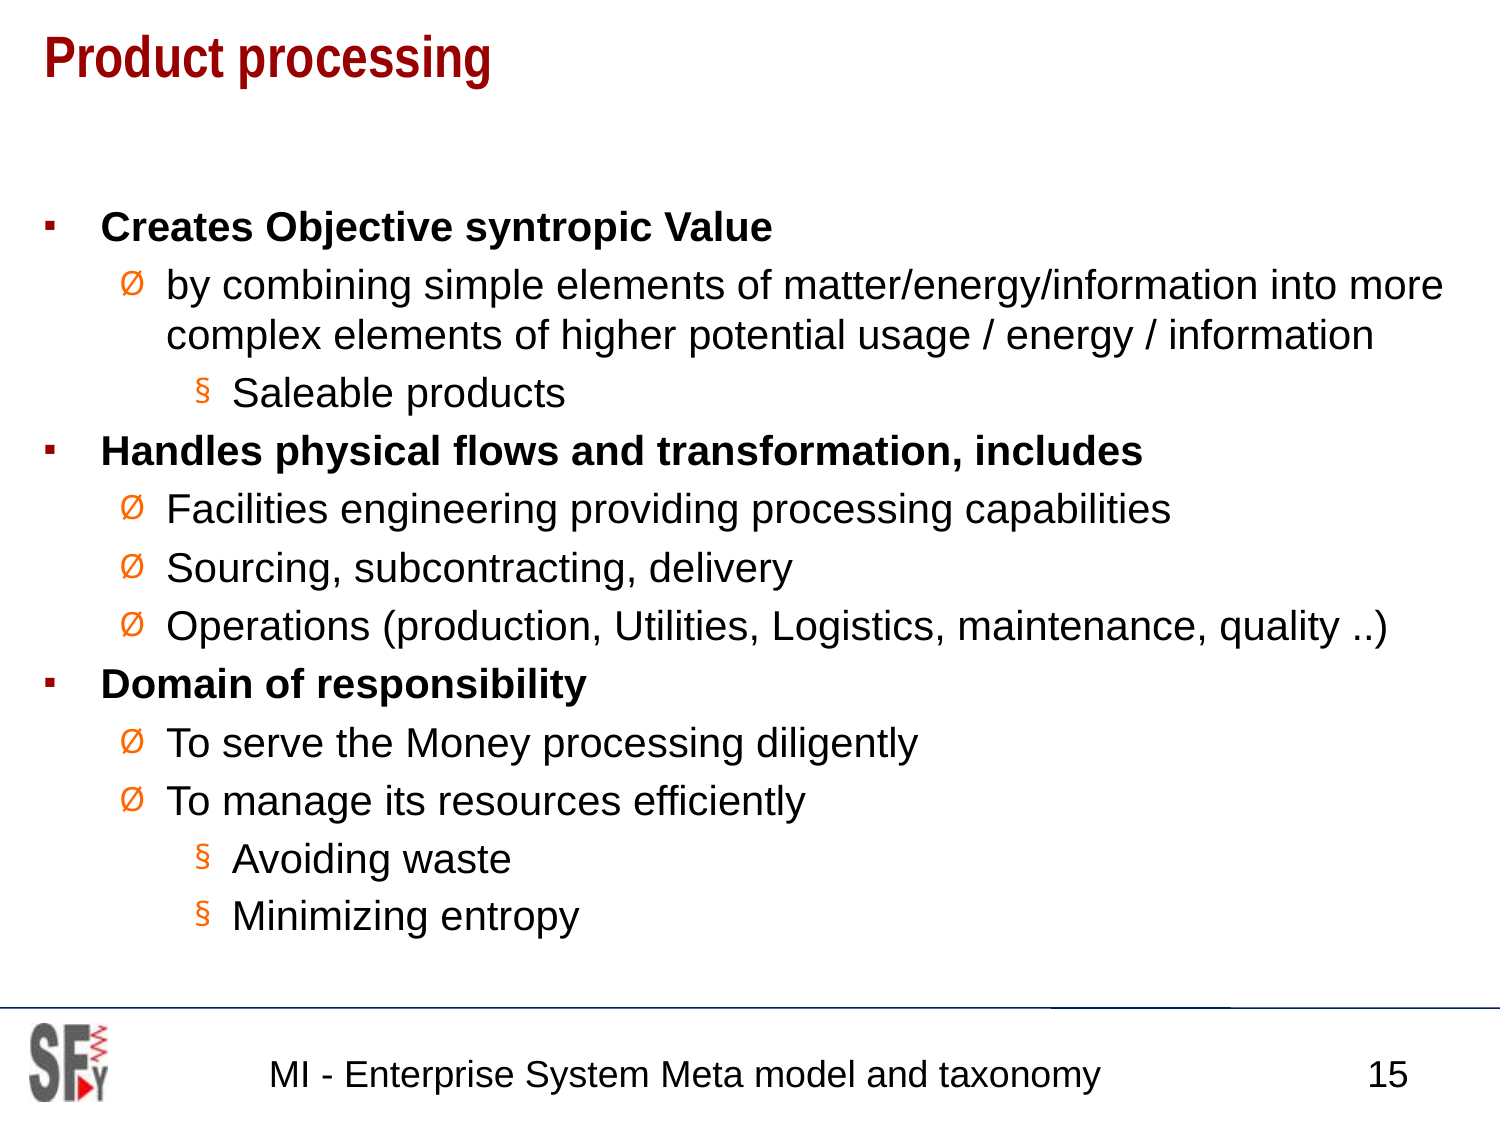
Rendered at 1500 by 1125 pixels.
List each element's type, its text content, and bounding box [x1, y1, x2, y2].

footer MI - Enterprise System Meta model and taxonomy [253, 1034, 1336, 1103]
picture [29, 1023, 108, 1102]
slide_number <numéro> [1352, 1034, 1490, 1103]
title Product processing [29, 12, 1471, 138]
list Creates Objective syntropic Value by combining simple elements of matter/energy/information into more complex elements of higher potential usage / energy / information Saleable products Handles physical flows and transformation, includes Facilities engineering providing processing capabilities Sourcing, subcontracting, delivery Operations (production, Utilities, Logistics, maintenance, quality ..) Domain of responsibility To serve the Money processing diligently To manage its resources efficiently Avoiding waste Minimizing entropy [29, 184, 1471, 988]
